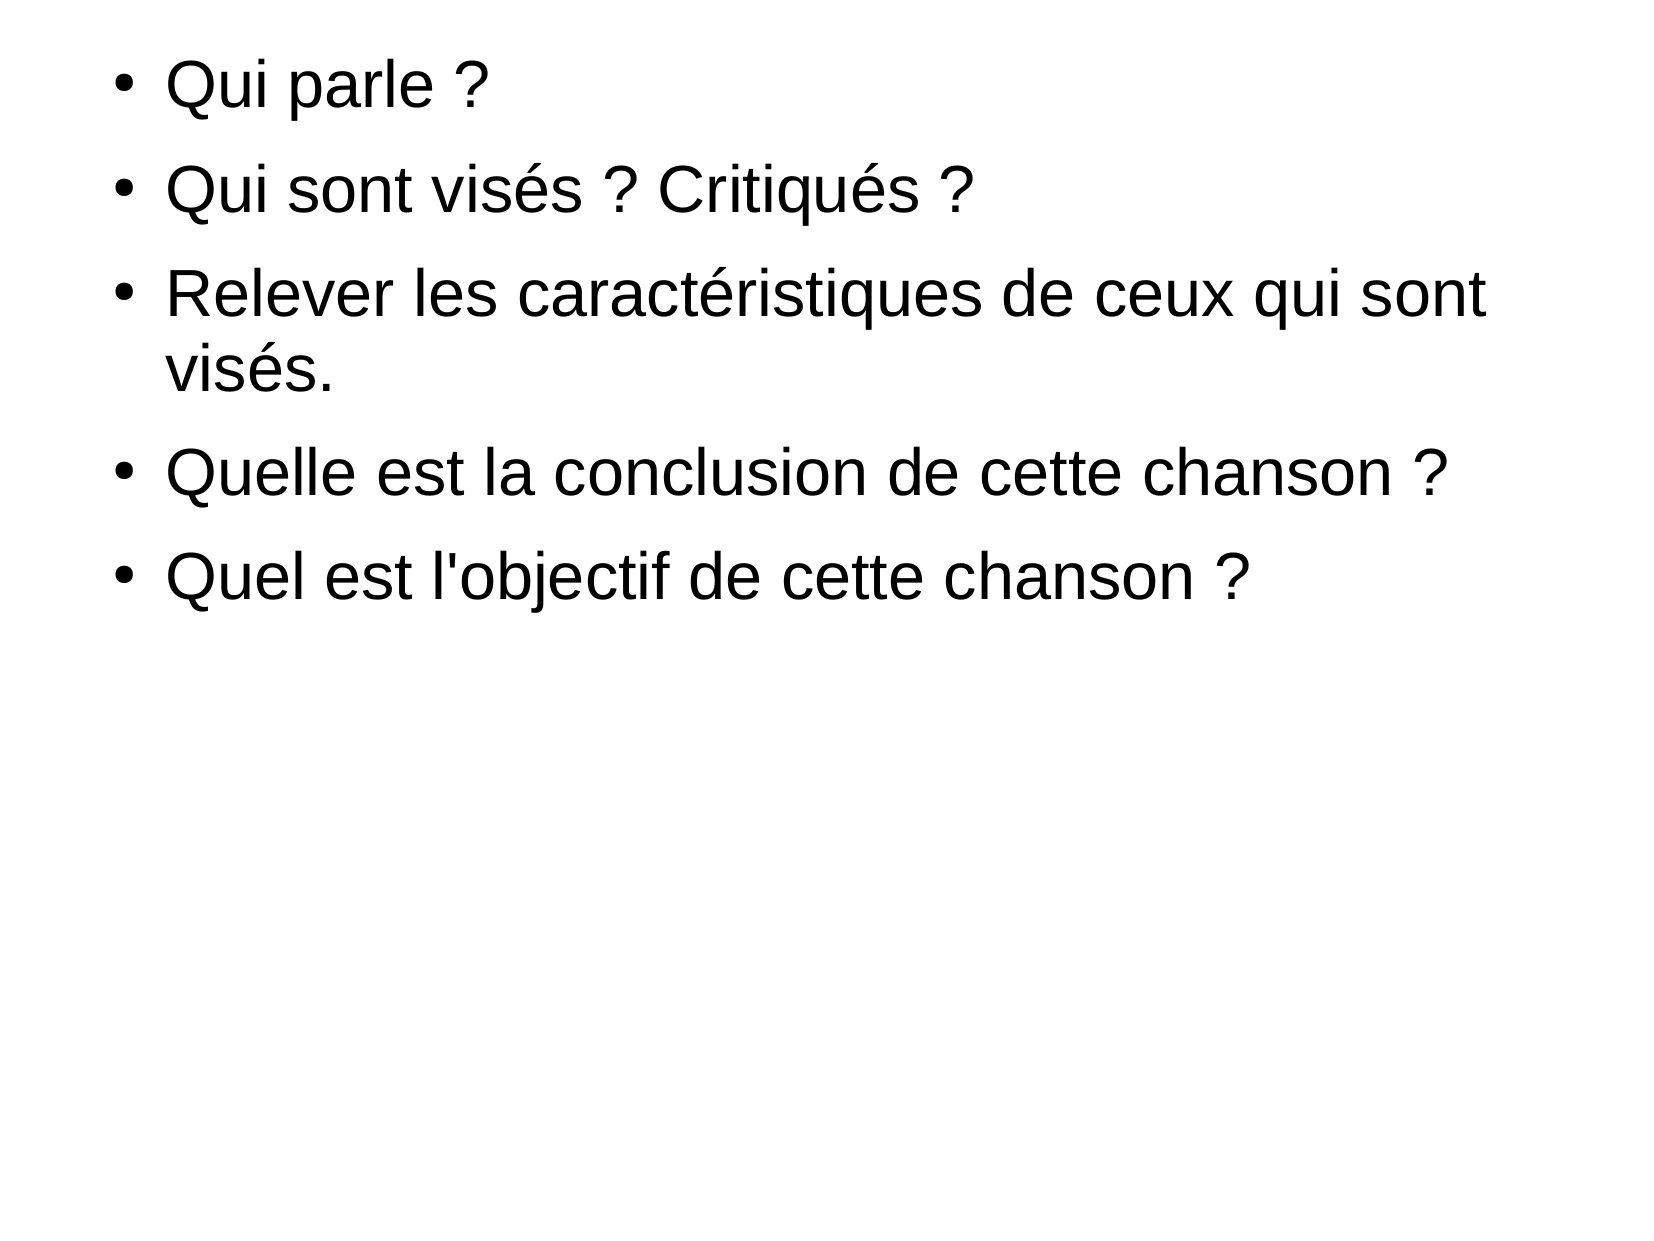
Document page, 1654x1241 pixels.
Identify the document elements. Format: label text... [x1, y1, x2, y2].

list Qui parle ? Qui sont visés ? Critiqués ? Relever les caractéristiques de ceux qui sont visés. Quelle est la conclusion de cette chanson ? Quel est l'objectif de cette chanson ? [94, 47, 1583, 767]
